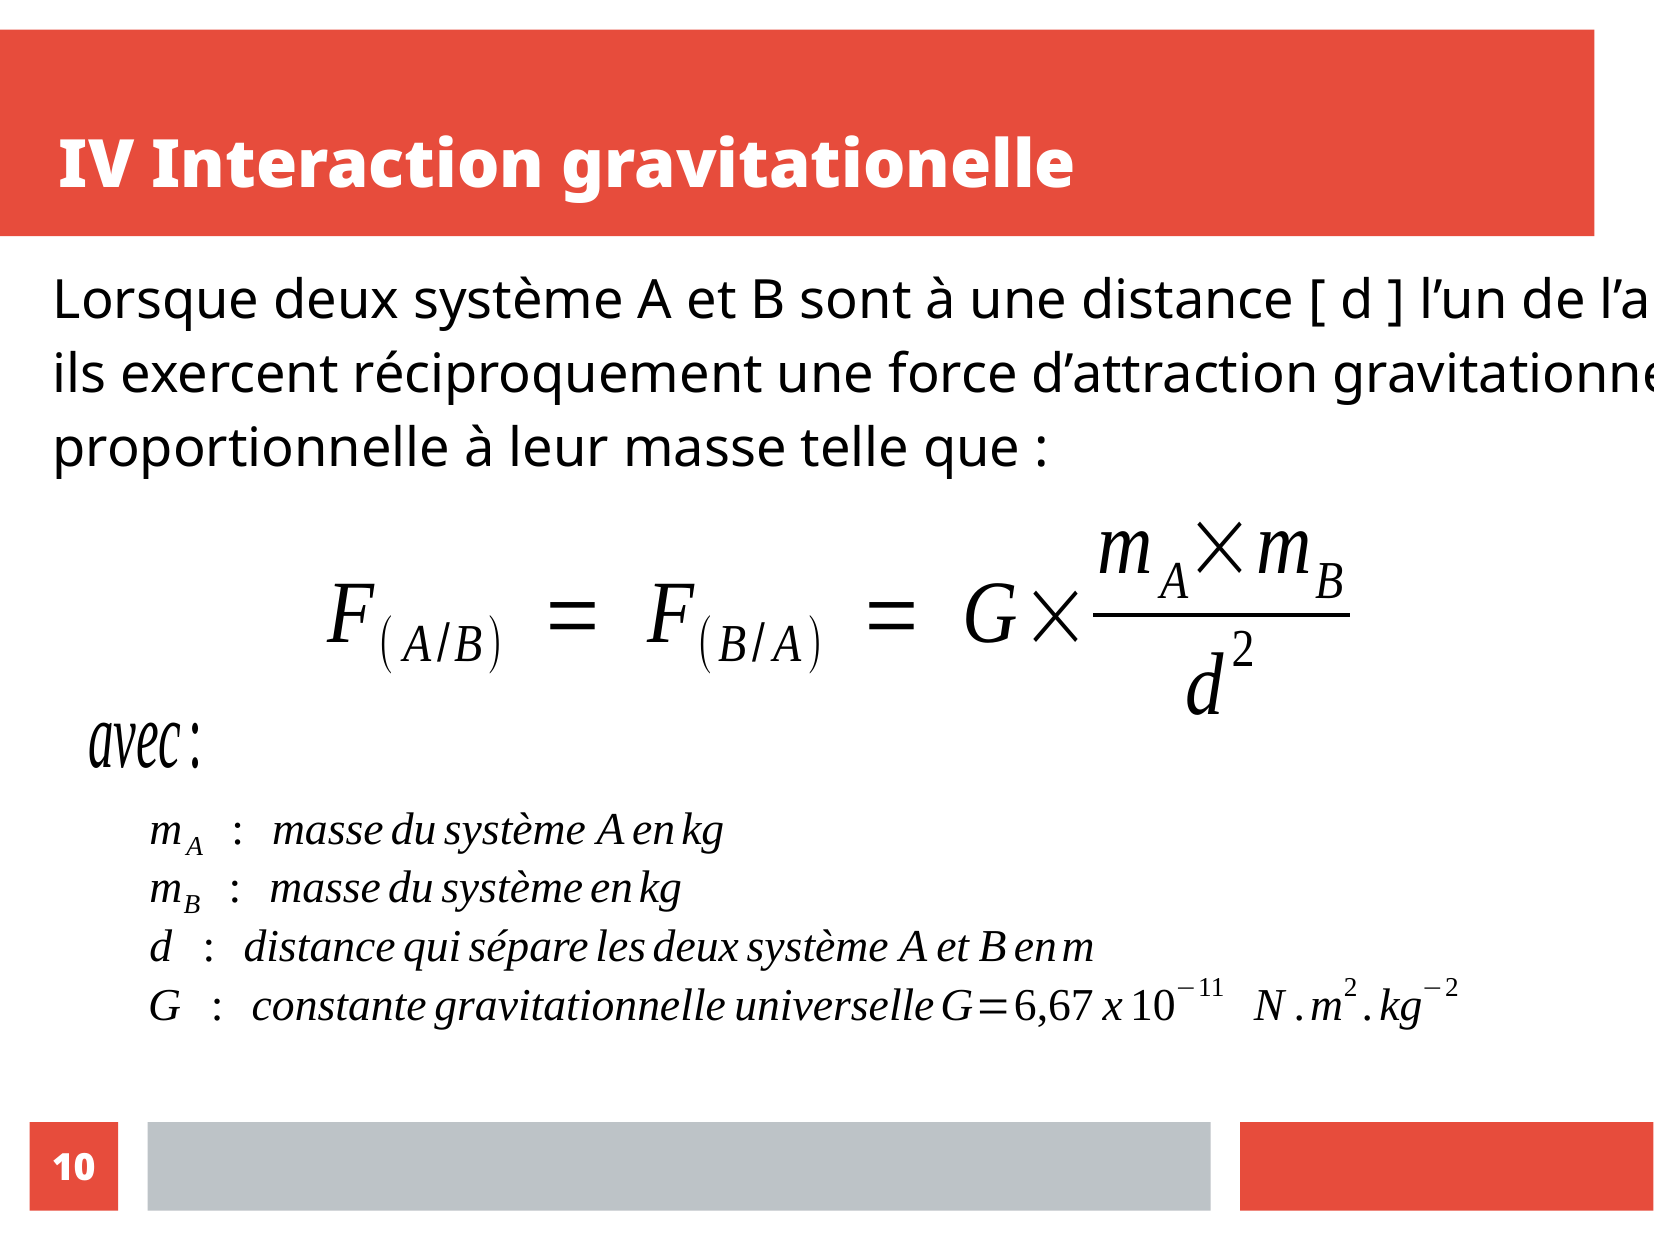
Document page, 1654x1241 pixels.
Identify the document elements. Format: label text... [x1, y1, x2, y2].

text_box Lorsque deux système A et B sont à une distance [ d ] l’un de l’autre, ils exercent réciproquement une force d’attraction gravitationnelle proportionnelle à leur masse telle que : [38, 252, 1583, 473]
chart [74, 496, 1465, 1030]
title IV Interaction gravitationelle [59, 59, 1595, 207]
